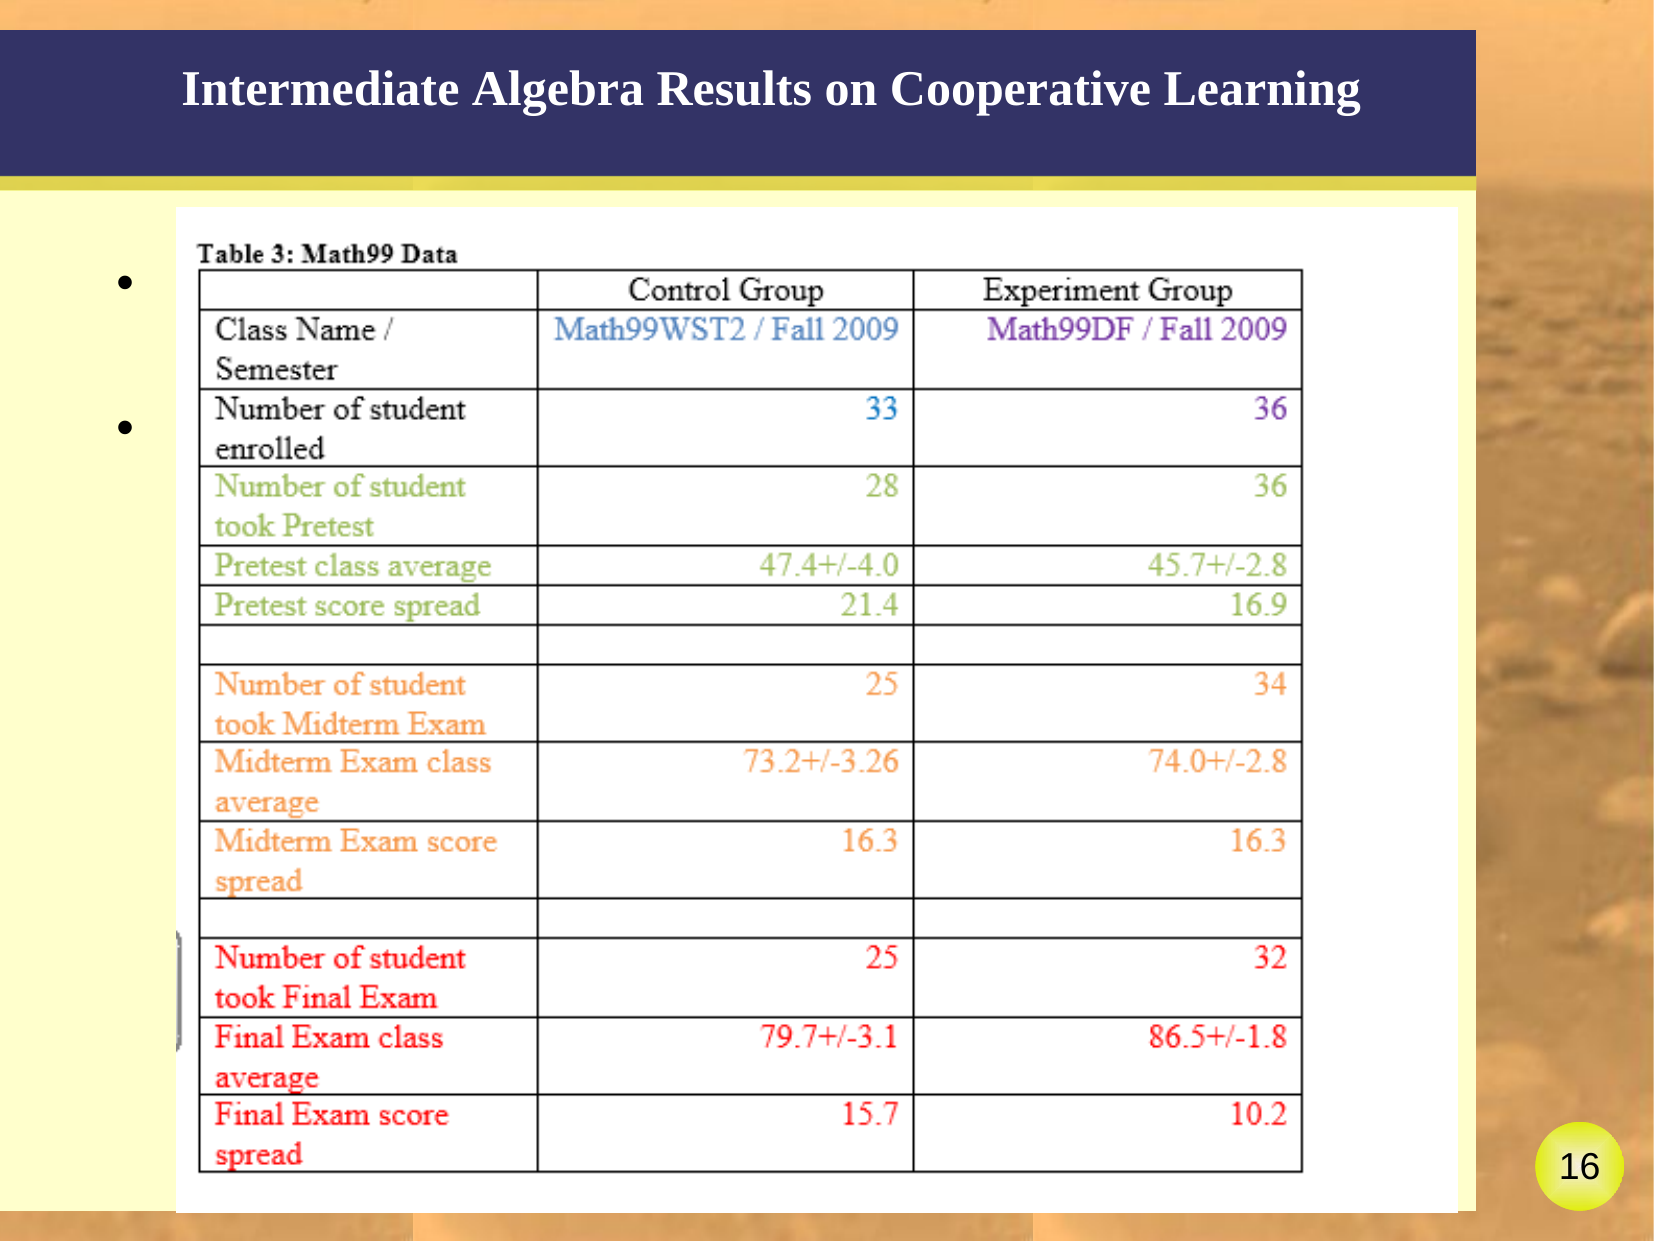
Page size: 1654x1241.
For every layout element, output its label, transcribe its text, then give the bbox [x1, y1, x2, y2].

text_box Intermediate Algebra Results on Cooperative Learning [52, 48, 1491, 123]
picture [176, 207, 1458, 1213]
